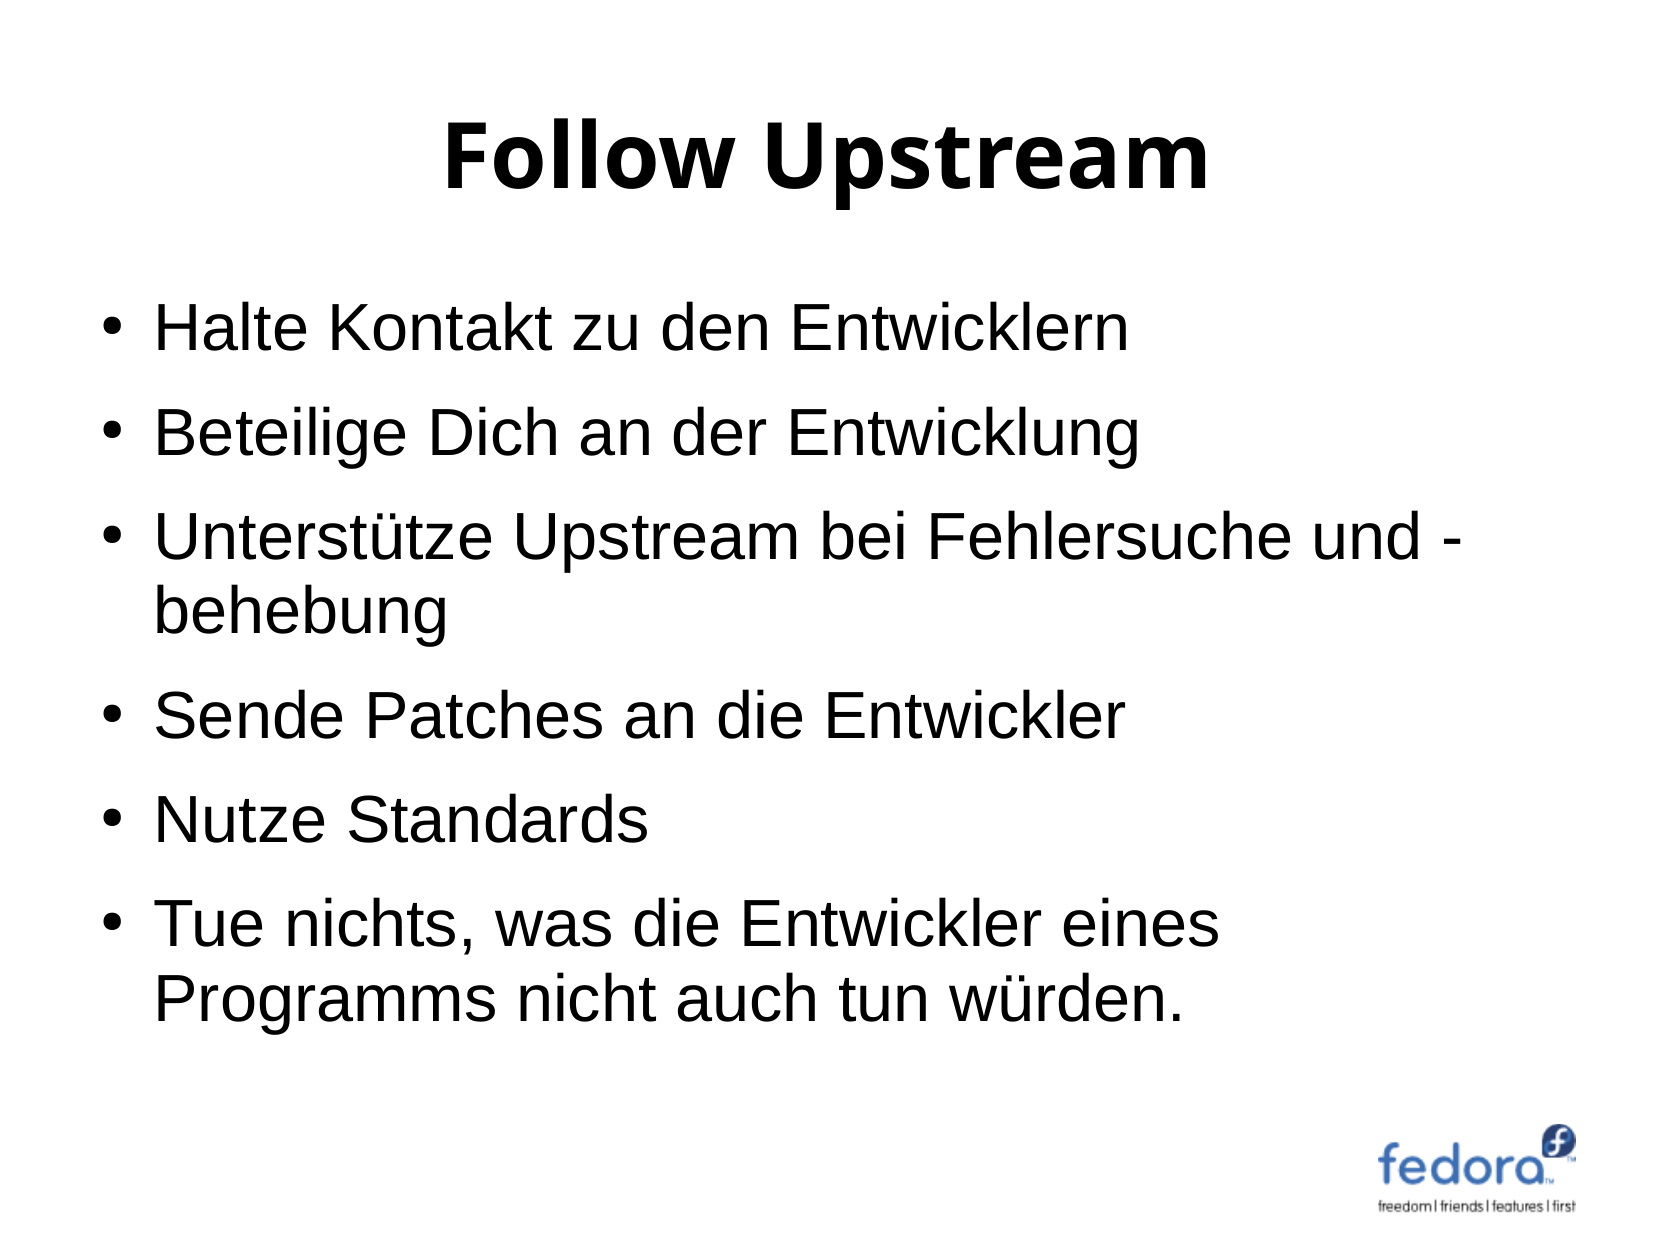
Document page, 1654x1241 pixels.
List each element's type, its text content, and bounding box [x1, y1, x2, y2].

list Halte Kontakt zu den Entwicklern Beteilige Dich an der Entwicklung Unterstütze Upstream bei Fehlersuche und -behebung Sende Patches an die Entwickler Nutze Standards Tue nichts, was die Entwickler eines Programms nicht auch tun würden. [82, 290, 1571, 1109]
title Follow Upstream [82, 49, 1571, 257]
picture [1378, 1124, 1576, 1214]
